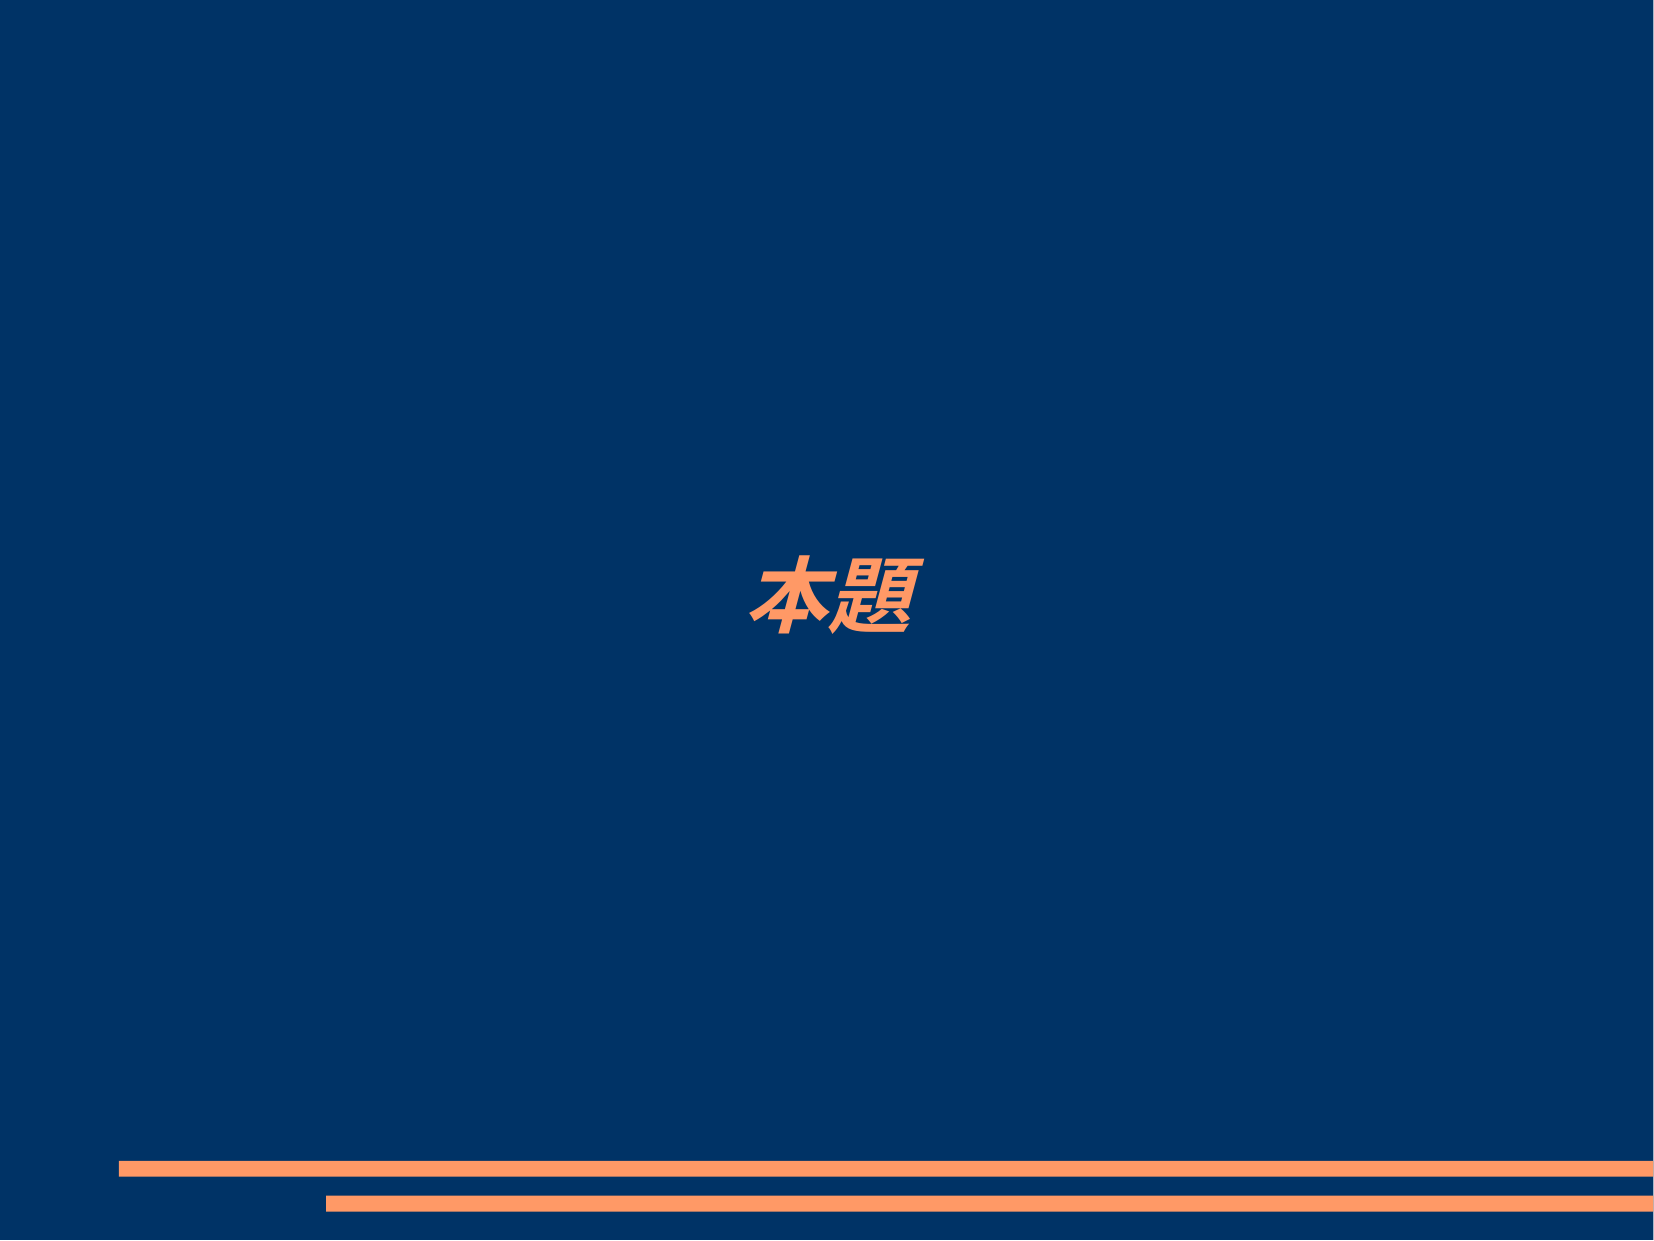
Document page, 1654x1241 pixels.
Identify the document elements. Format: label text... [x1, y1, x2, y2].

title 本題 [121, 486, 1534, 694]
